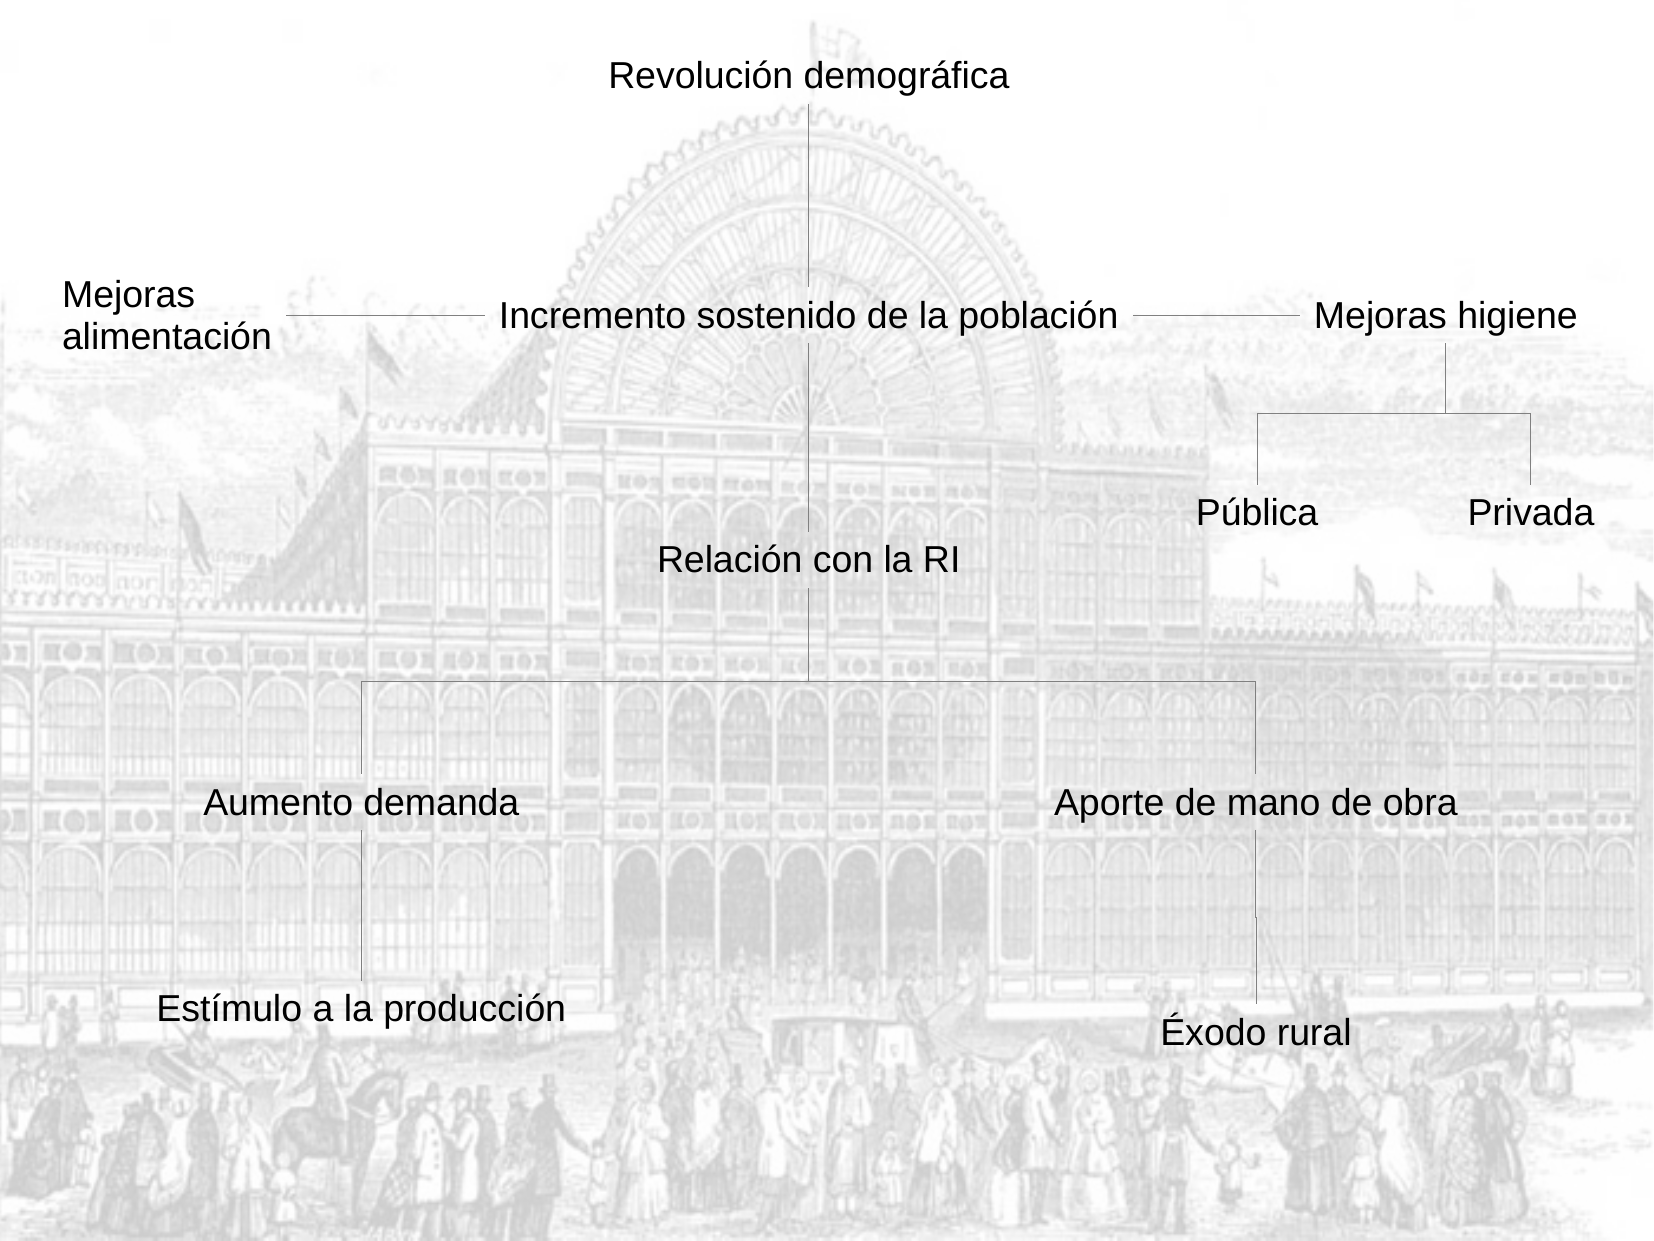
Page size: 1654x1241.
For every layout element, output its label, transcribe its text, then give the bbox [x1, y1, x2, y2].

text_box Aumento demanda [188, 773, 535, 831]
text_box Privada [1452, 484, 1610, 542]
text_box Pública [1181, 484, 1334, 542]
picture [0, 0, 1654, 1241]
text_box Incremento sostenido de la población [484, 286, 1134, 344]
text_box Éxodo rural [1145, 1003, 1367, 1061]
text_box Mejoras higiene [1299, 286, 1593, 344]
text_box Estímulo a la producción [141, 980, 582, 1038]
text_box Aporte de mano de obra [1039, 773, 1473, 831]
text_box Relación con la RI [642, 531, 976, 589]
text_box Mejoras alimentación [47, 265, 287, 365]
text_box Revolución demográfica [593, 47, 1025, 105]
